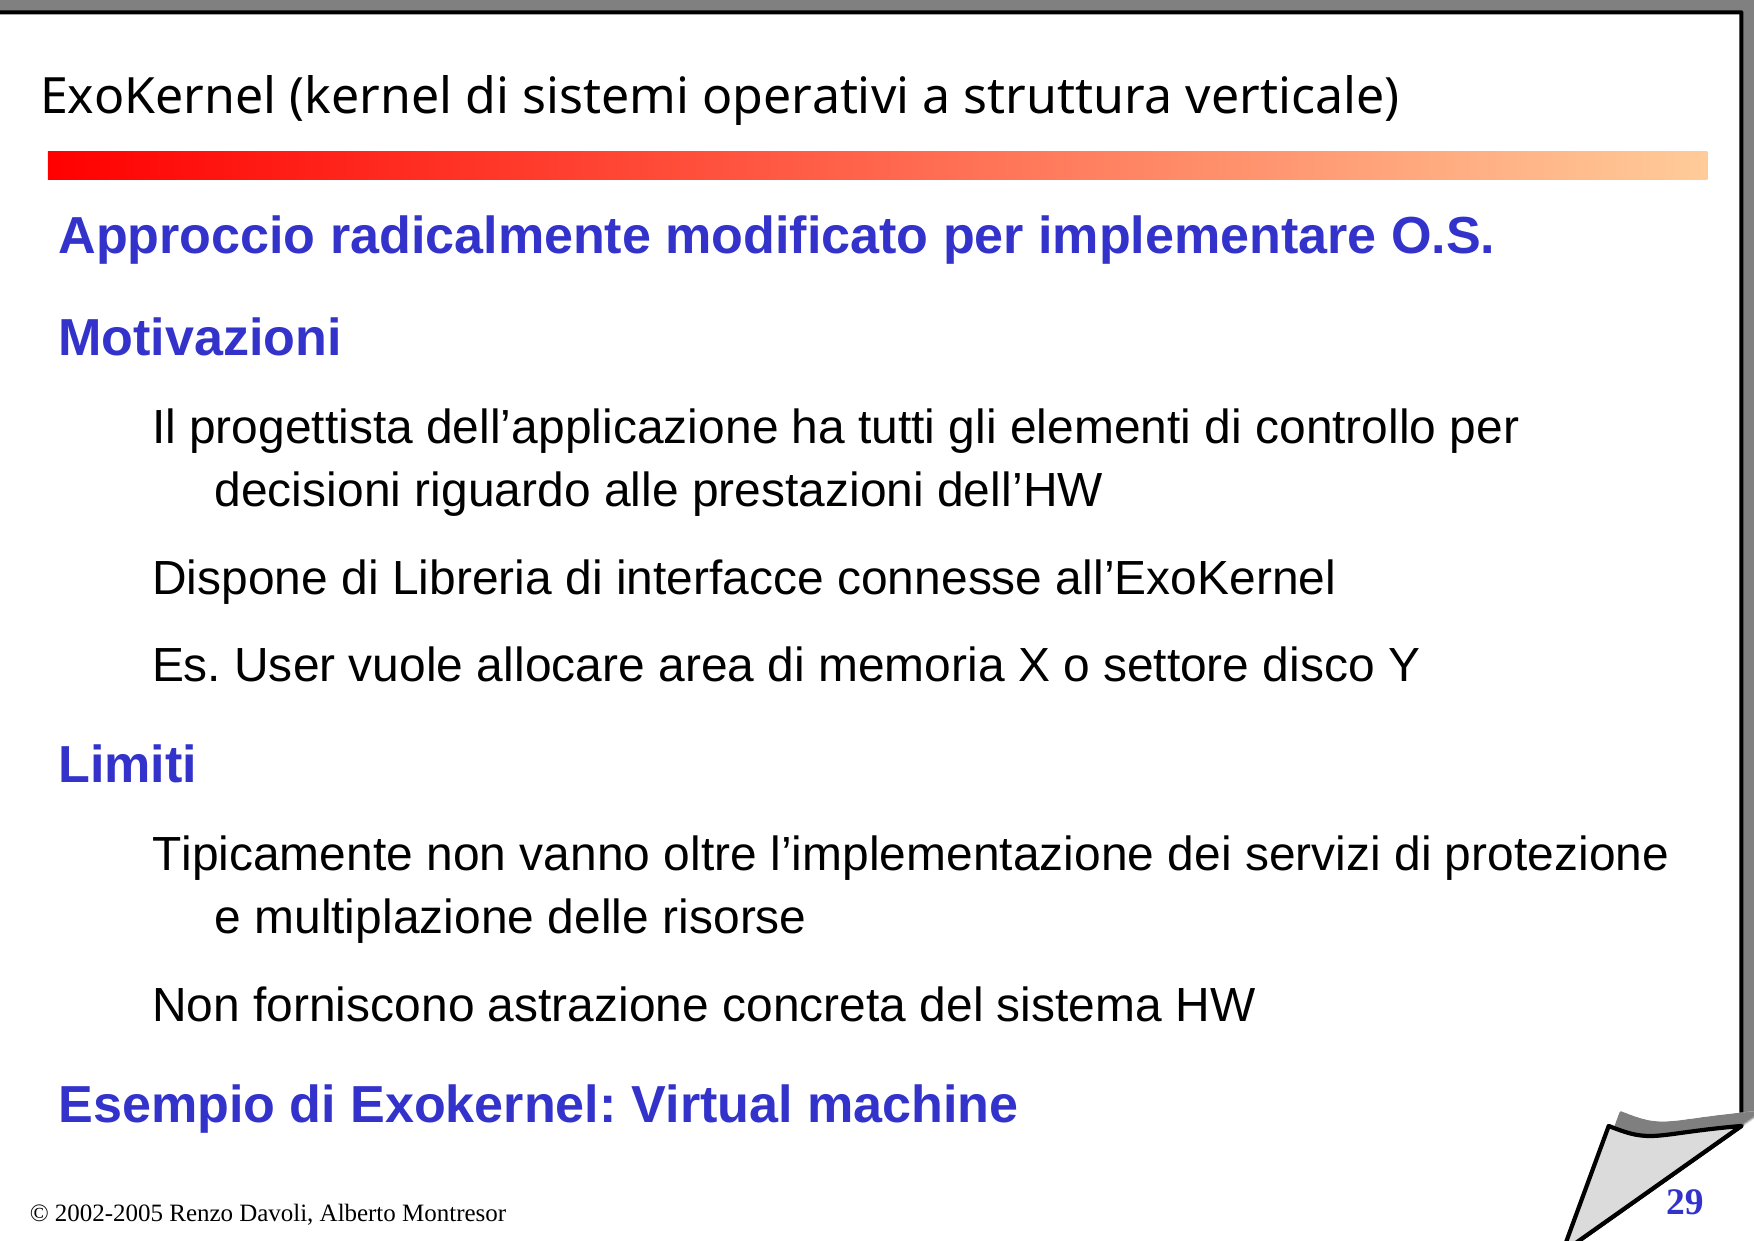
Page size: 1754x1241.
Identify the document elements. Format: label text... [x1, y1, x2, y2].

title ExoKernel (kernel di sistemi operativi a struttura verticale) [40, 49, 1714, 144]
list Approccio radicalmente modificato per implementare O.S. Motivazioni Il progettista dell’applicazione ha tutti gli elementi di controllo per decisioni riguardo alle prestazioni dell’HW Dispone di Libreria di interfacce connesse all’ExoKernel Es. User vuole allocare area di memoria X o settore disco Y Limiti Tipicamente non vanno oltre l’implementazione dei servizi di protezione e multiplazione delle risorse Non forniscono astrazione concreta del sistema HW Esempio di Exokernel: Virtual machine [58, 206, 1696, 1221]
